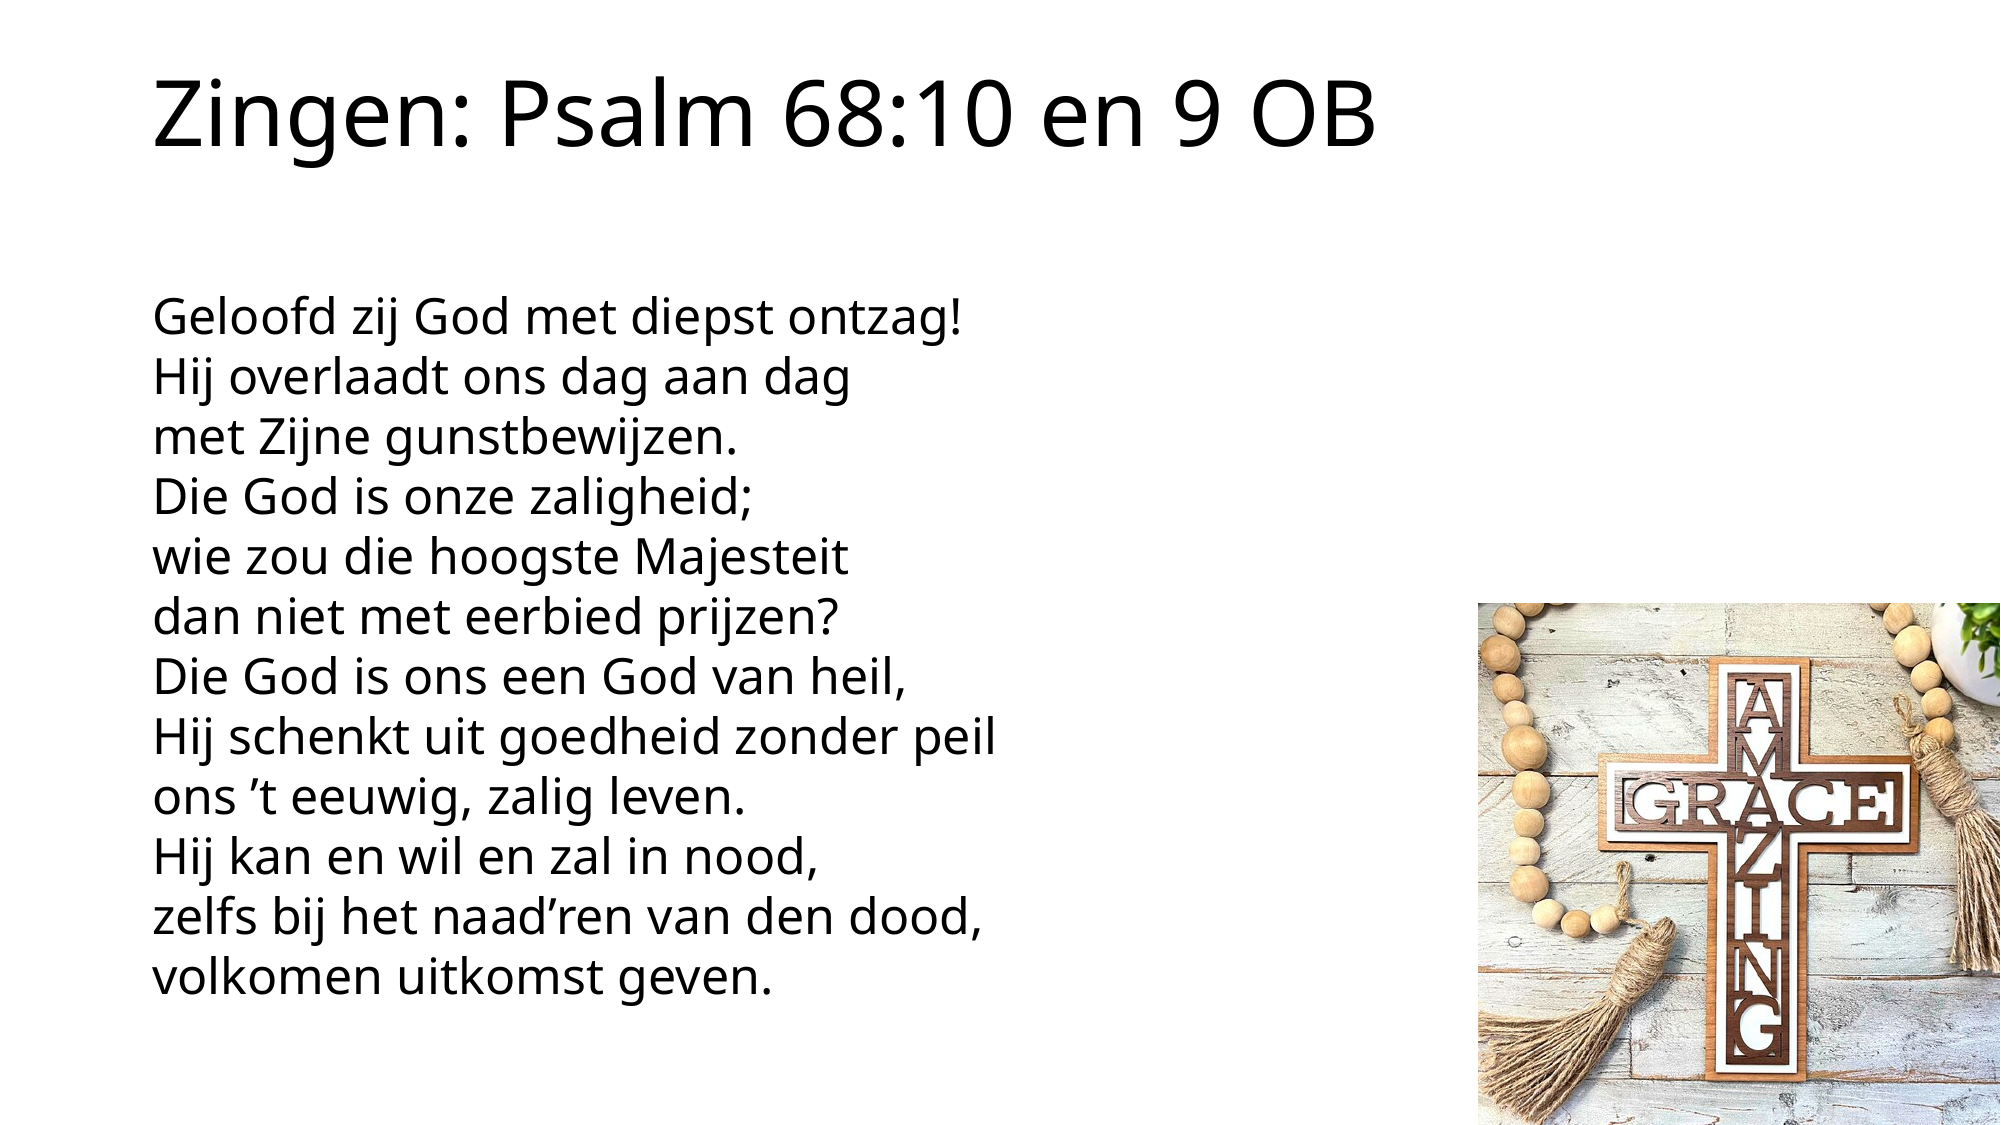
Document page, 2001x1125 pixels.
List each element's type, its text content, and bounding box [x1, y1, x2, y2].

picture [1478, 603, 2000, 1125]
title Zingen: Psalm 68:10 en 9 OB [137, 59, 1863, 278]
text_box Geloofd zij God met diepst ontzag! Hij overlaadt ons dag aan dag met Zijne gunstbewijzen. Die God is onze zaligheid; wie zou die hoogste Majesteit dan niet met eerbied prijzen? Die God is ons een God van heil, Hij schenkt uit goedheid zonder peil ons ’t eeuwig, zalig leven. Hij kan en wil en zal in nood, zelfs bij het naad’ren van den dood, volkomen uitkomst geven. [137, 277, 1514, 1013]
